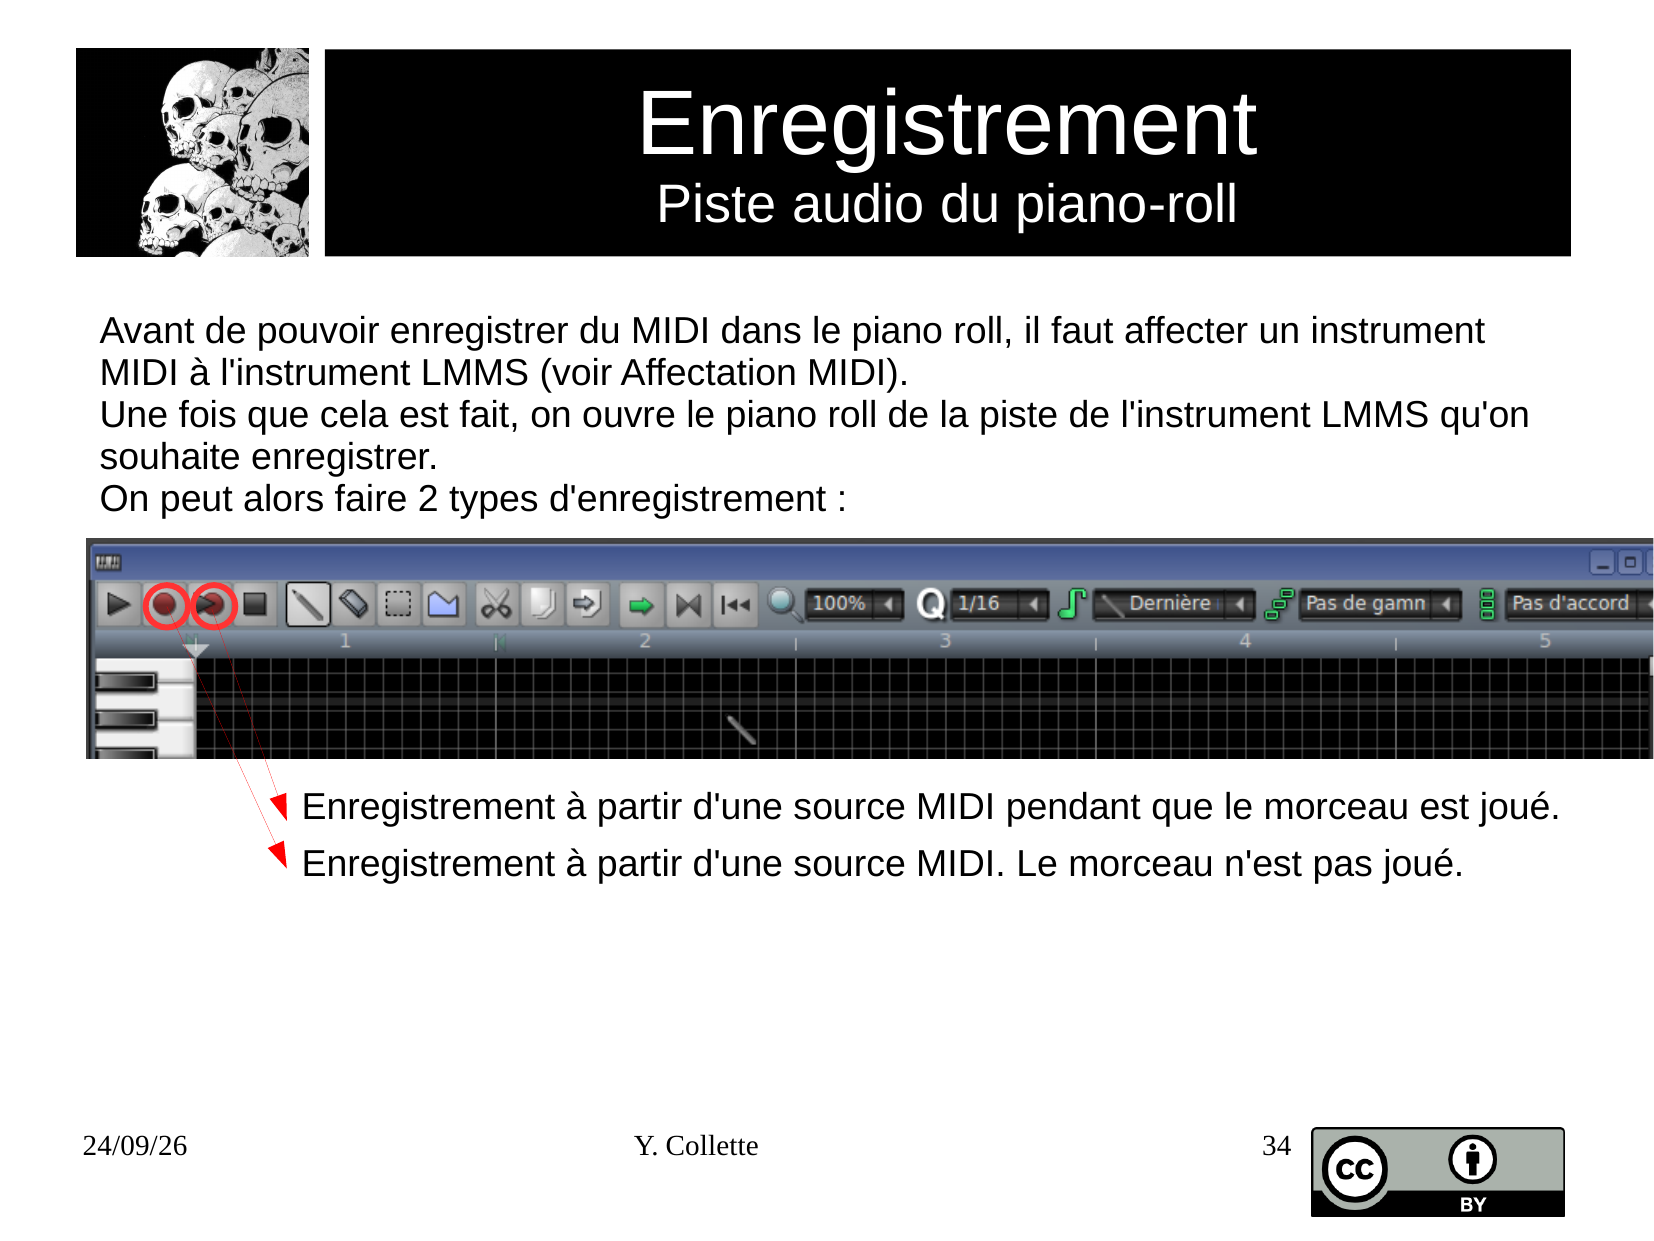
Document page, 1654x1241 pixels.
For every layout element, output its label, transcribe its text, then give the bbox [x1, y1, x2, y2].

text_box Enregistrement à partir d'une source MIDI. Le morceau n'est pas joué. [286, 835, 1486, 893]
picture [86, 538, 1654, 759]
picture [196, 589, 232, 624]
title Enregistrement Piste audio du piano-roll [324, 49, 1571, 257]
picture [178, 614, 264, 759]
text_box Avant de pouvoir enregistrer du MIDI dans le piano roll, il faut affecter un instrument MIDI à l'instrument LMMS (voir Affectation MIDI). Une fois que cela est fait, on ouvre le piano roll de la piste de l'instrument LMMS qu'on souhaite enregistrer. On peut alors faire 2 types d'enregistrement : [84, 301, 1571, 527]
picture [1311, 1127, 1565, 1217]
text_box Enregistrement à partir d'une source MIDI pendant que le morceau est joué. [286, 778, 1588, 836]
picture [76, 48, 309, 257]
picture [149, 589, 185, 624]
